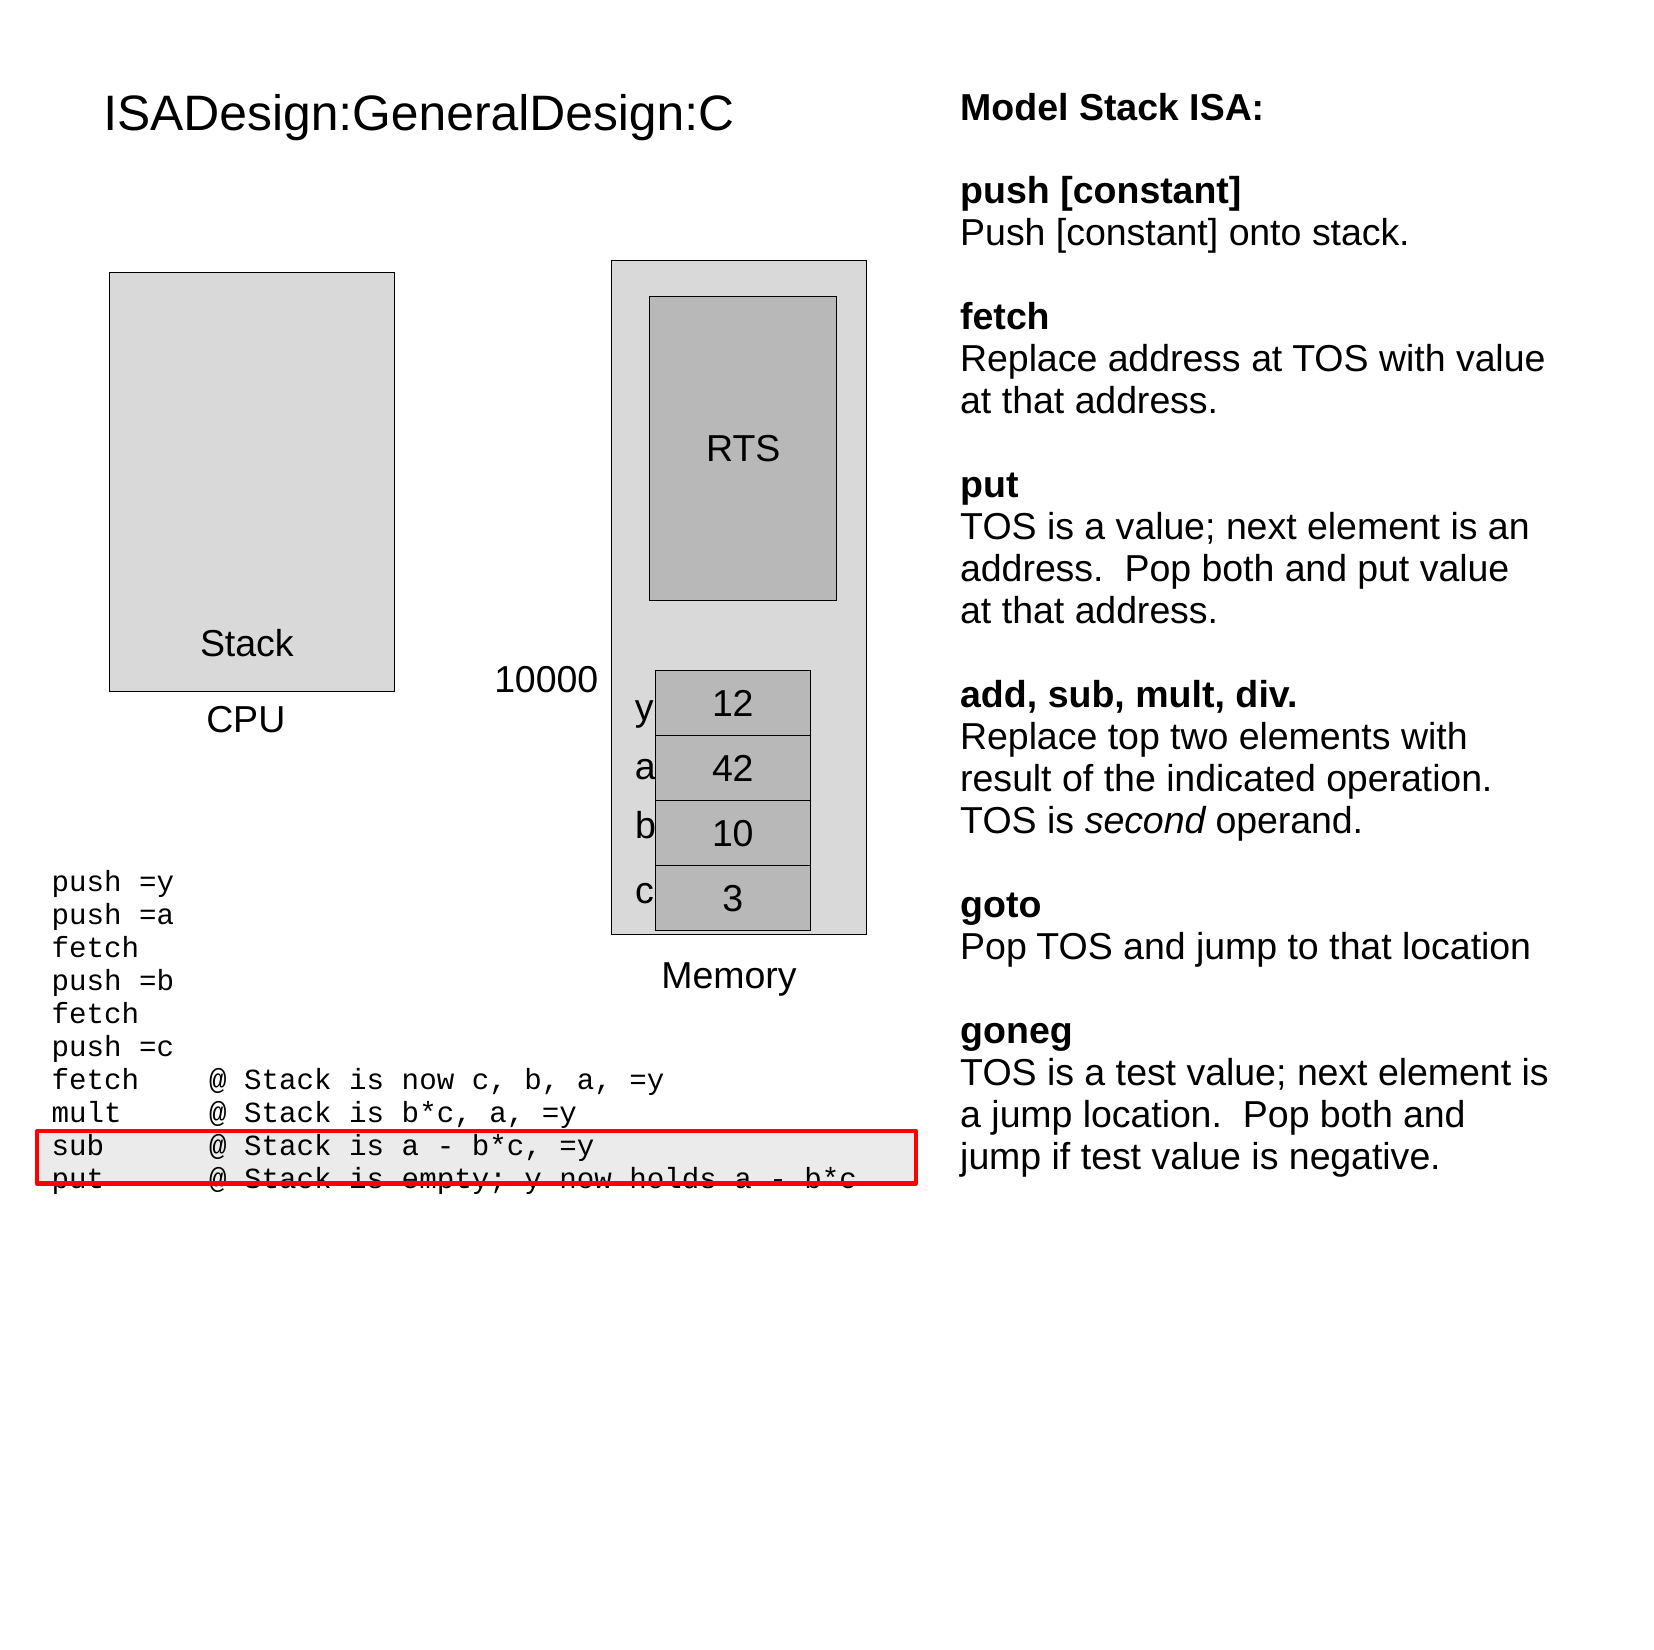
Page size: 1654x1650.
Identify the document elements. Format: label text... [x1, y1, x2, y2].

text_box [36, 1131, 916, 1184]
text_box 42 [655, 735, 811, 800]
text_box 10 [655, 800, 811, 865]
text_box c [620, 861, 669, 919]
text_box [109, 272, 395, 692]
text_box [611, 260, 867, 859]
text_box b [620, 796, 671, 854]
text_box a [620, 737, 671, 795]
text_box push =y push =a fetch push =b fetch push =c fetch @ Stack is now c, b, a, =y mult @ Stack is b*c, a, =y sub @ Stack is a - b*c, =y put @ Stack is empty; y now holds a - b*c [36, 859, 875, 1131]
text_box 10000 [479, 650, 613, 708]
text_box Stack [185, 615, 309, 673]
text_box ISADesign:GeneralDesign:C [88, 78, 945, 166]
text_box 3 [655, 865, 811, 931]
text_box 12 [655, 670, 811, 735]
text_box RTS [649, 296, 837, 601]
text_box y [620, 678, 668, 736]
text_box Model Stack ISA: push [constant] Push [constant] onto stack. fetch Replace address at TOS with value at that address. put TOS is a value; next element is an address. Pop both and put value at that address. add, sub, mult, div. Replace top two elements with result of the indicated operation. TOS is second operand. goto Pop TOS and jump to that location goneg TOS is a test value; next element is a jump location. Pop both and jump if test value is negative. [945, 78, 1571, 1288]
text_box CPU [191, 691, 301, 749]
